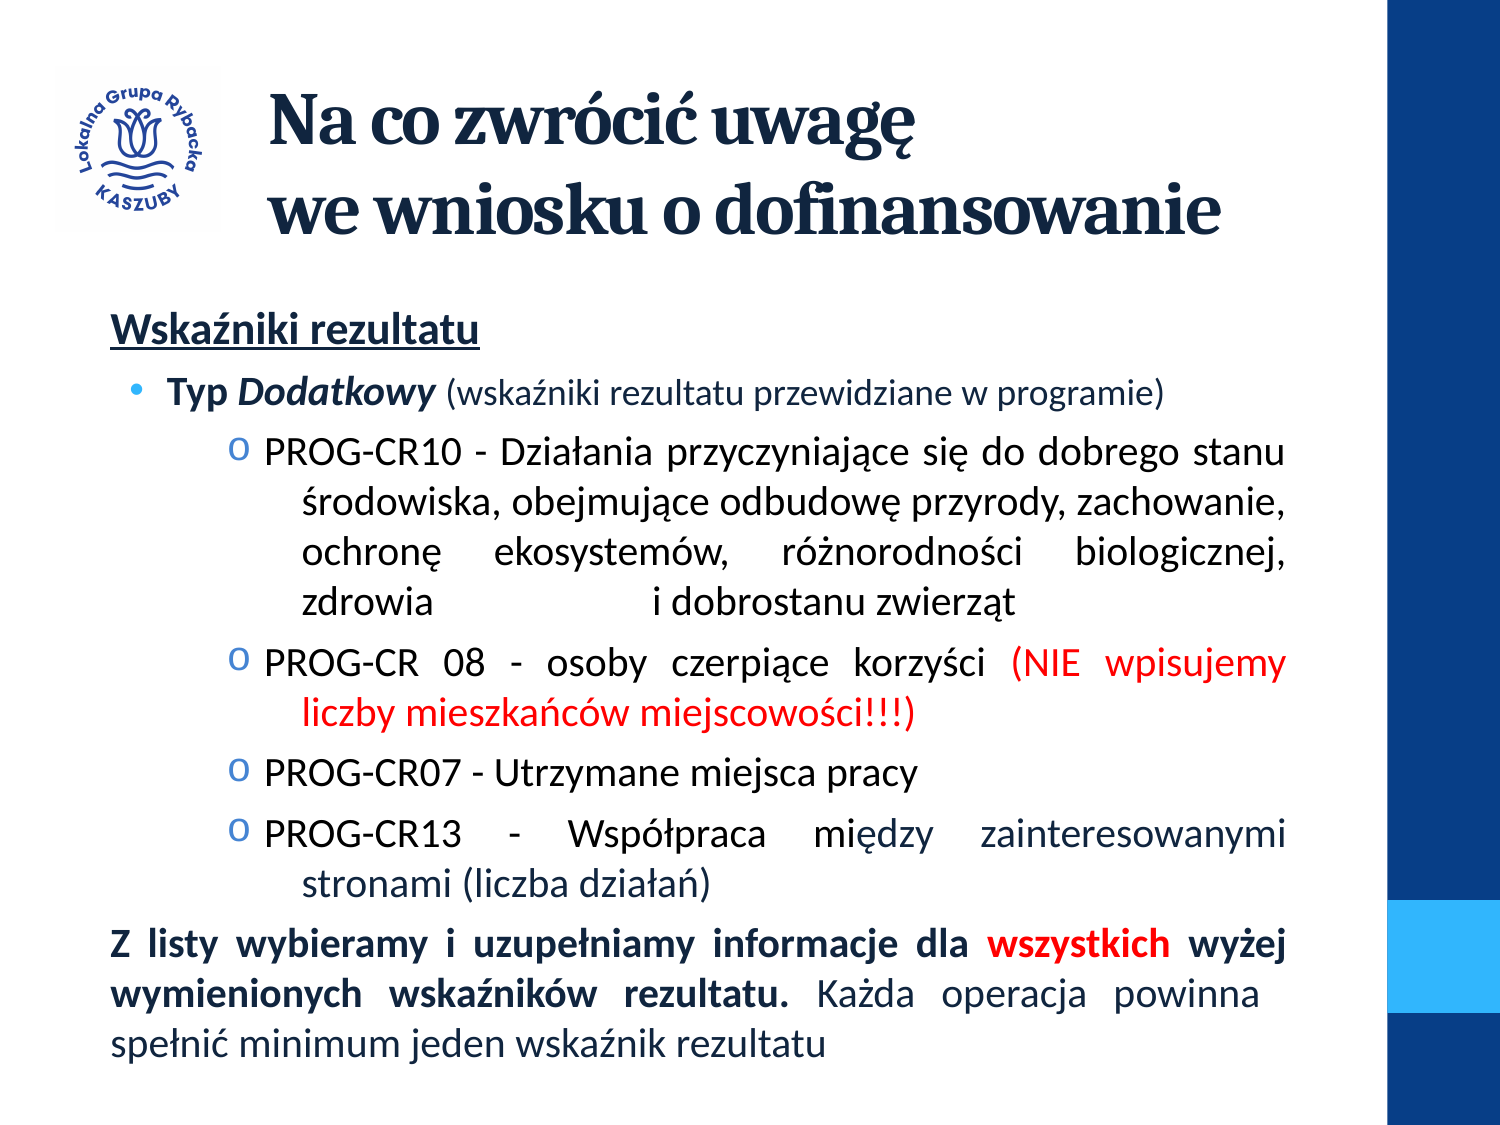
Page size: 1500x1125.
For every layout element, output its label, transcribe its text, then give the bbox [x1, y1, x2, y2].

picture [55, 66, 221, 232]
text_box Wskaźniki rezultatu Typ Dodatkowy (wskaźniki rezultatu przewidziane w programie) PROG-CR10 - Działania przyczyniające się do dobrego stanu środowiska, obejmujące odbudowę przyrody, zachowanie, ochronę ekosystemów, różnorodności biologicznej, zdrowia i dobrostanu zwierząt PROG-CR 08 - osoby czerpiące korzyści (NIE wpisujemy liczby mieszkańców miejscowości!!!) PROG-CR07 - Utrzymane miejsca pracy PROG-CR13 - Współpraca między zainteresowanymi stronami (liczba działań) Z listy wybieramy i uzupełniamy informacje dla wszystkich wyżej wymienionych wskaźników rezultatu. Każda operacja powinna spełnić minimum jeden wskaźnik rezultatu [76, 290, 1302, 1095]
title Na co zwrócić uwagę we wniosku o dofinansowanie [253, 30, 1326, 289]
